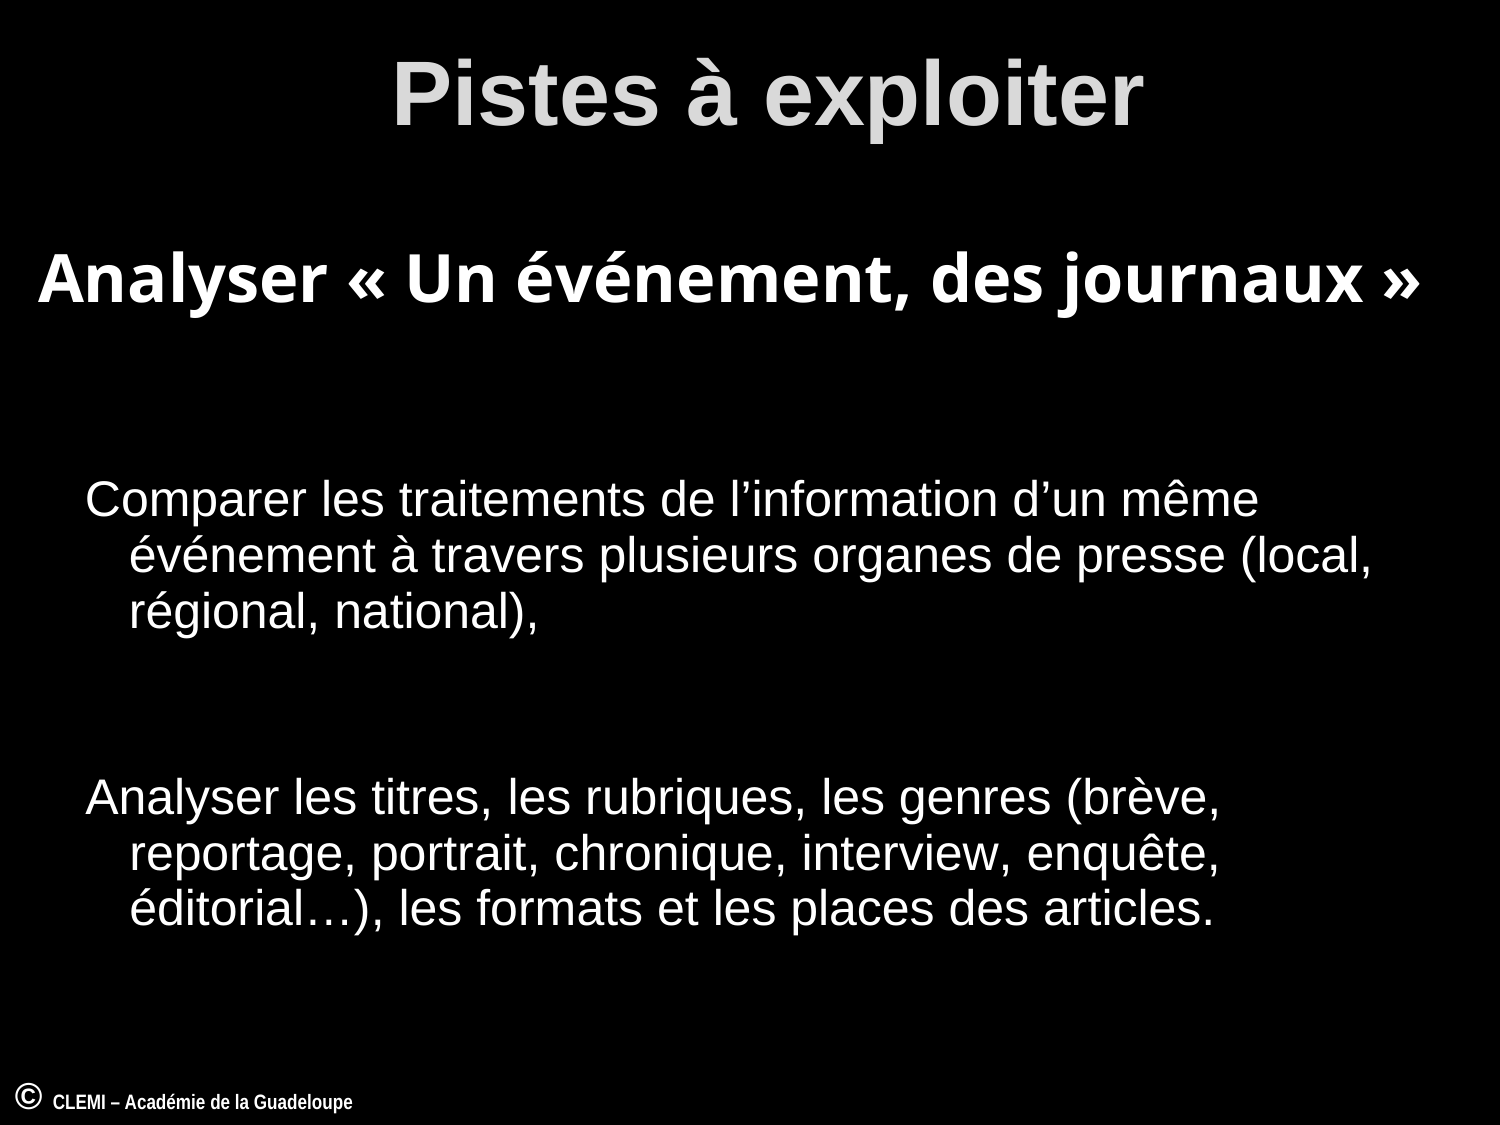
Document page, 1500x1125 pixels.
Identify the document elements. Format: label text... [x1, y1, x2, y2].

title Pistes à exploiter [93, 0, 1444, 188]
list Analyser les titres, les rubriques, les genres (brève, reportage, portrait, chronique, interview, enquête, éditorial…), les formats et les places des articles. [70, 761, 1421, 985]
text_box Comparer les traitements de l’information d’un même événement à travers plusieurs organes de presse (local, régional, national), [70, 463, 1454, 647]
text_box Analyser « Un événement, des journaux » [23, 236, 1465, 325]
text_box © CLEMI – Académie de la Guadeloupe [0, 1067, 575, 1125]
